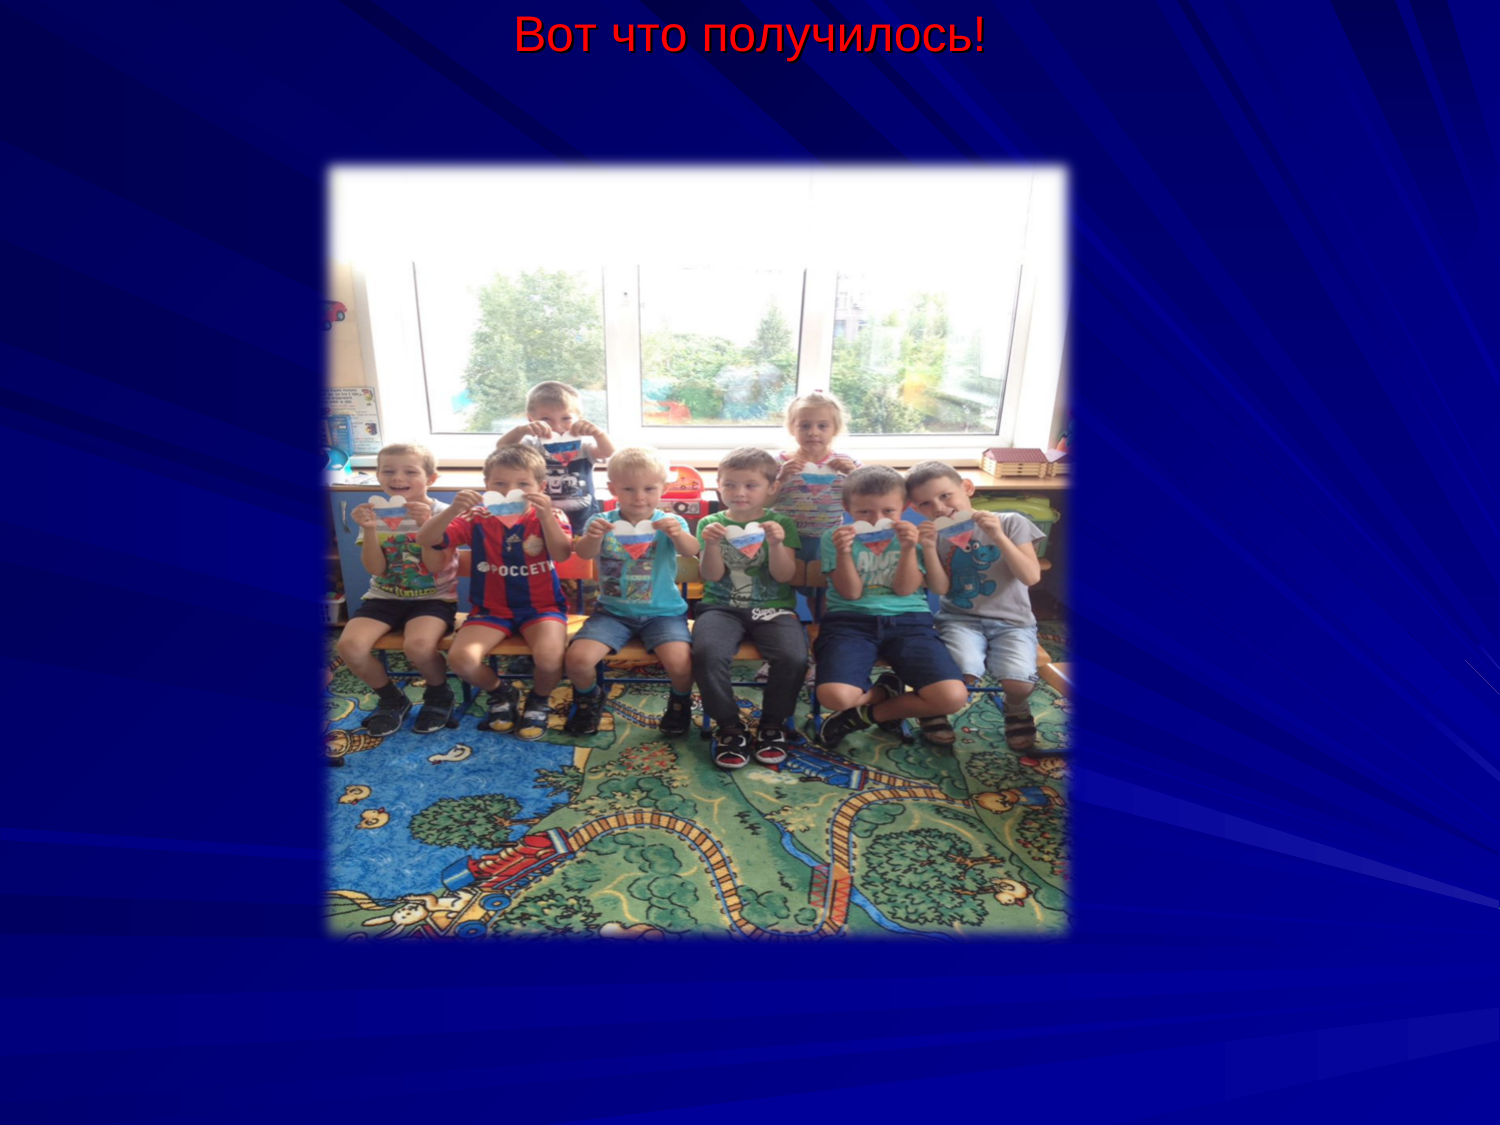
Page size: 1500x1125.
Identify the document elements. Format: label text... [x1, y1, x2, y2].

title Вот что получилось! [75, 0, 1426, 63]
picture [311, 148, 1085, 952]
